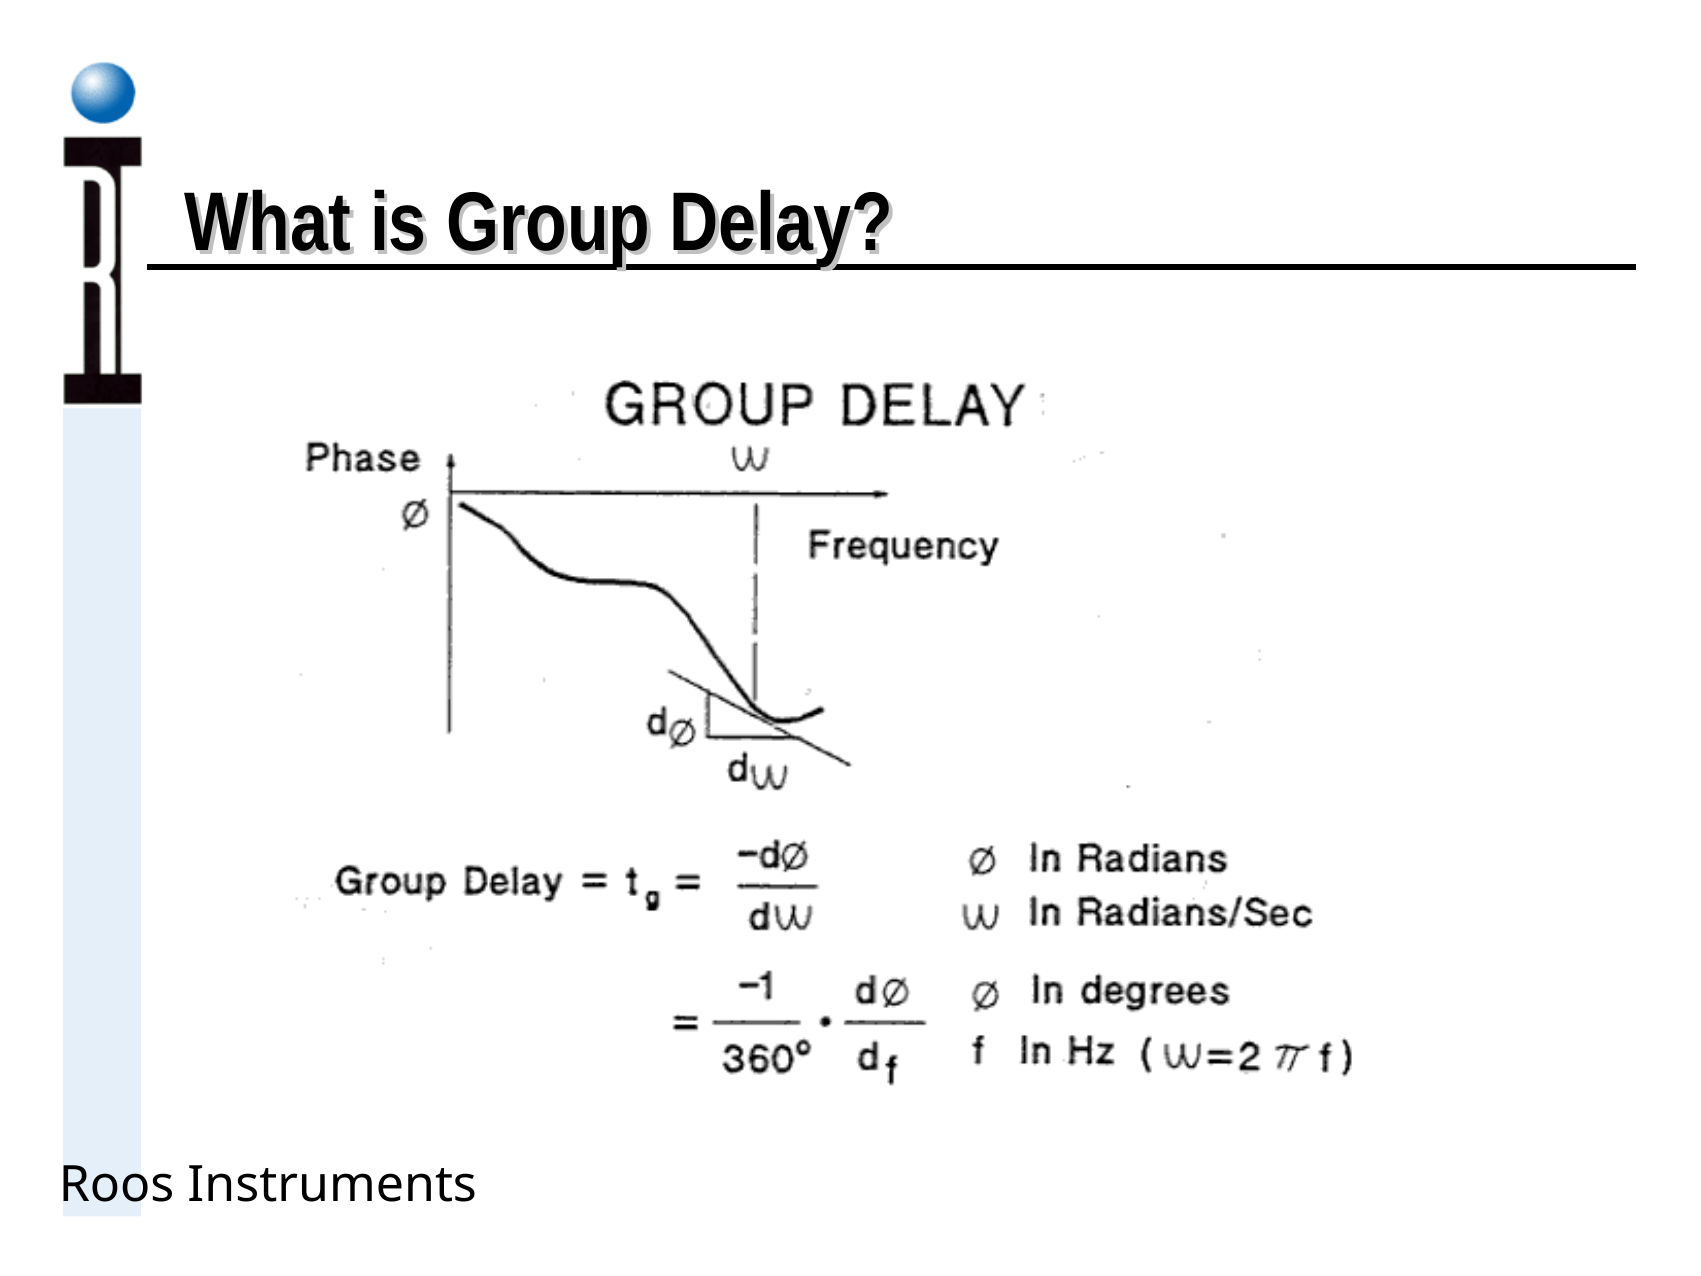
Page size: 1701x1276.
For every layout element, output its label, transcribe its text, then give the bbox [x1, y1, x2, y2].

picture [59, 58, 147, 411]
text_box What is Group Delay? [184, 92, 1539, 268]
picture [288, 366, 1356, 1105]
